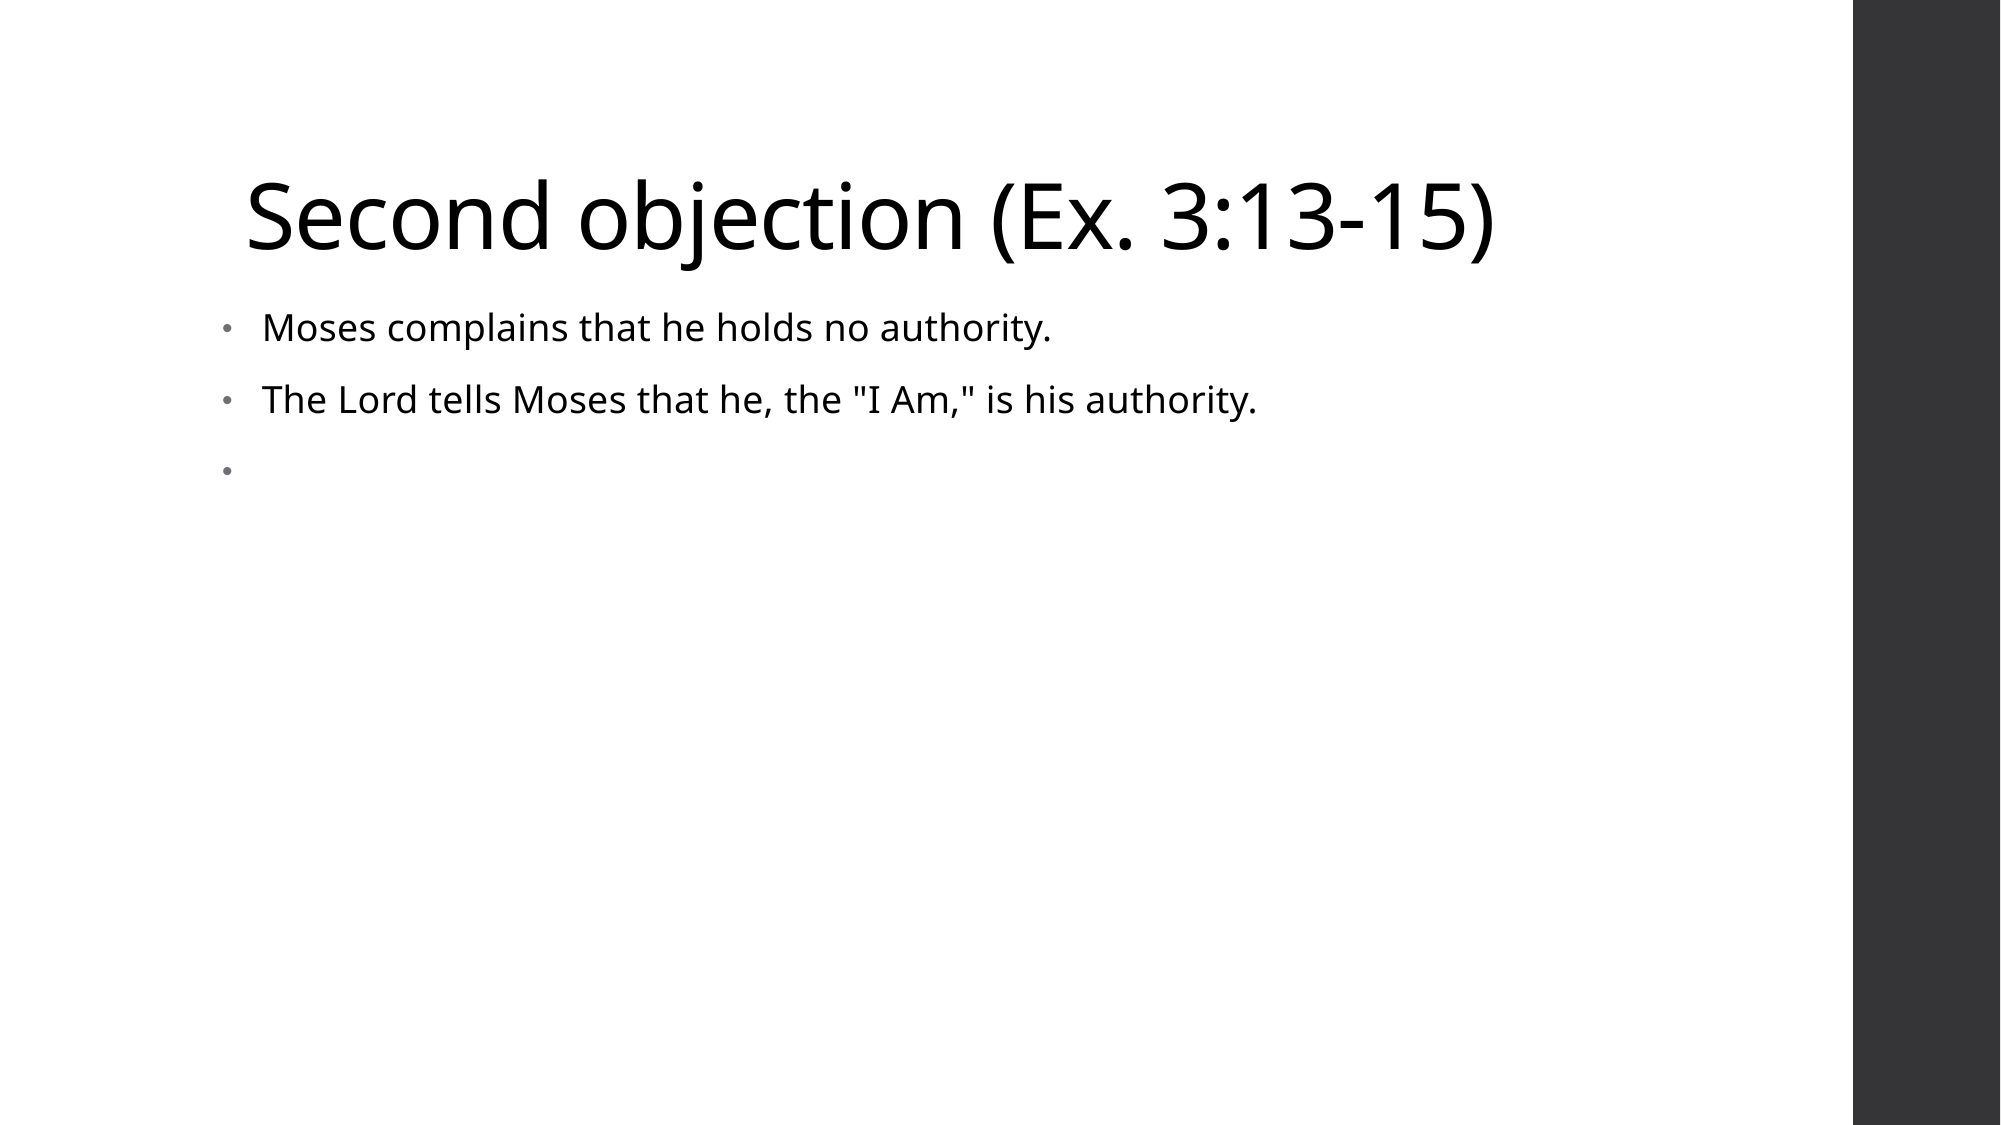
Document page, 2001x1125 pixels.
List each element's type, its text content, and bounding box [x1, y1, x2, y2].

title Second objection (Ex. 3:13-15) [206, 60, 1797, 278]
list Moses complains that he holds no authority. The Lord tells Moses that he, the "I Am," is his authority. [206, 299, 1617, 1014]
